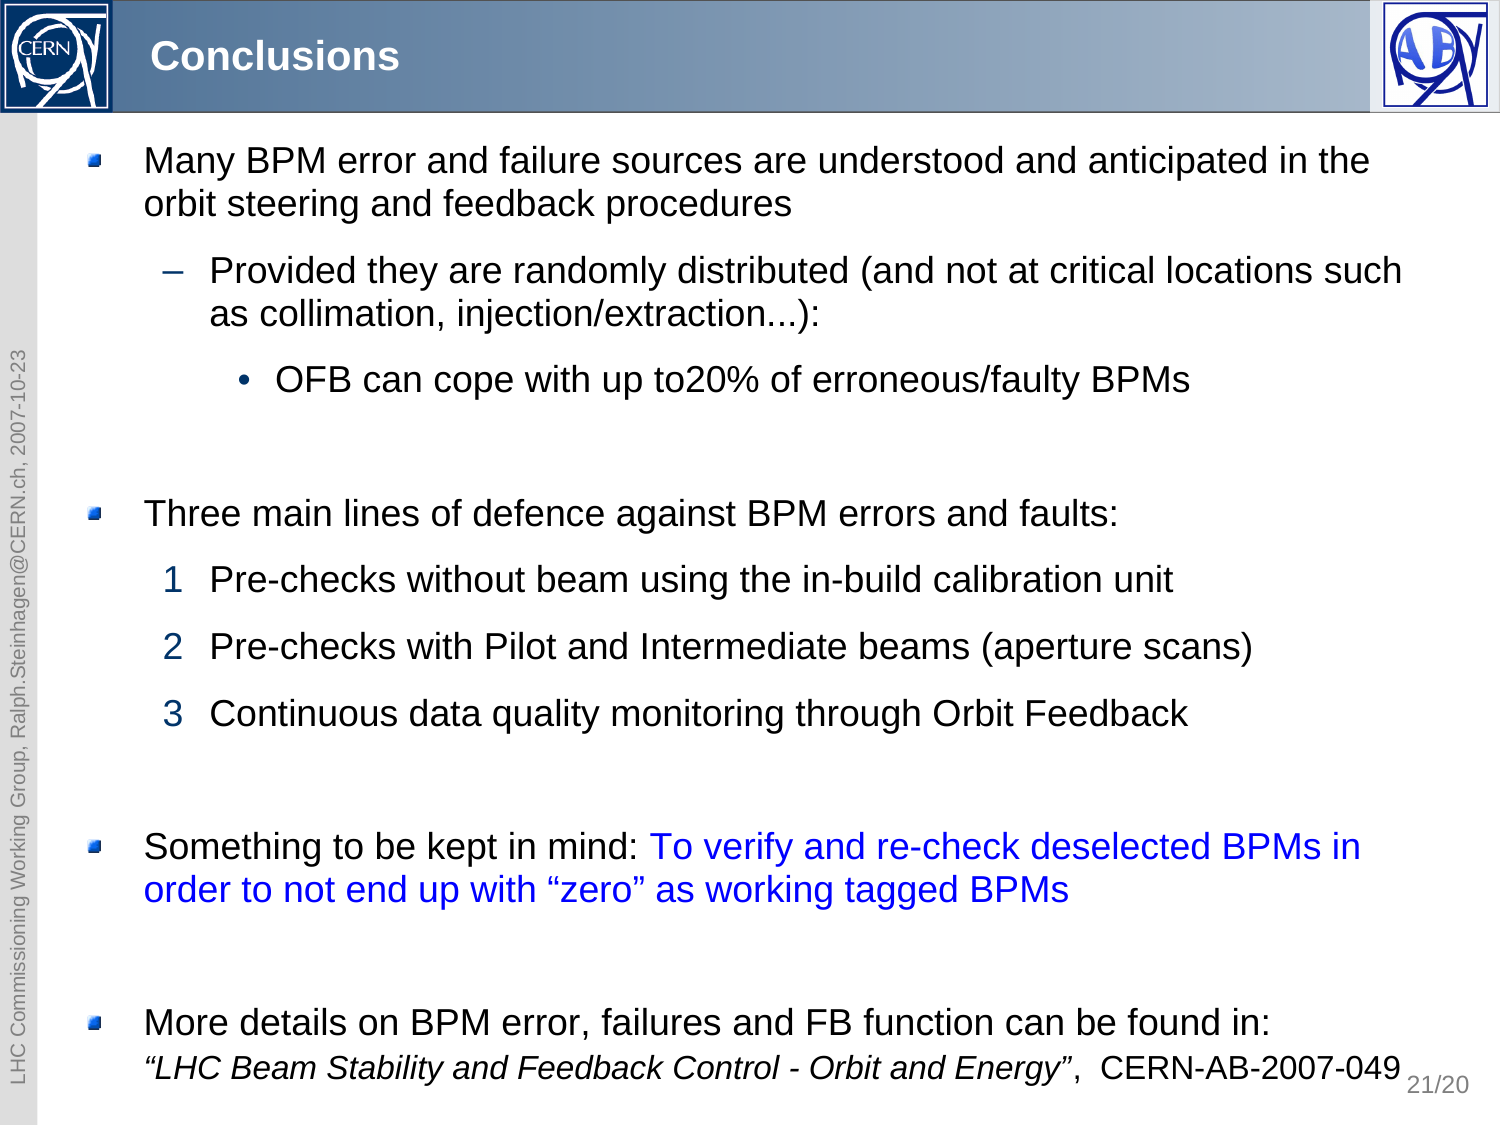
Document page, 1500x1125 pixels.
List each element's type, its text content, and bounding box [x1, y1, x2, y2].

list Many BPM error and failure sources are understood and anticipated in the orbit steering and feedback procedures Provided they are randomly distributed (and not at critical locations such as collimation, injection/extraction...): OFB can cope with up to20% of erroneous/faulty BPMs Three main lines of defence against BPM errors and faults: Pre-checks without beam using the in-build calibration unit Pre-checks with Pilot and Intermediate beams (aperture scans) Continuous data quality monitoring through Orbit Feedback Something to be kept in mind: To verify and re-check deselected BPMs in order to not end up with “zero” as working tagged BPMs More details on BPM error, failures and FB function can be found in: “LHC Beam Stability and Feedback Control - Orbit and Energy”, CERN-AB-2007-049 [87, 137, 1438, 1087]
title Conclusions [150, 0, 1201, 113]
picture [0, 0, 113, 113]
picture [1382, 1, 1489, 108]
